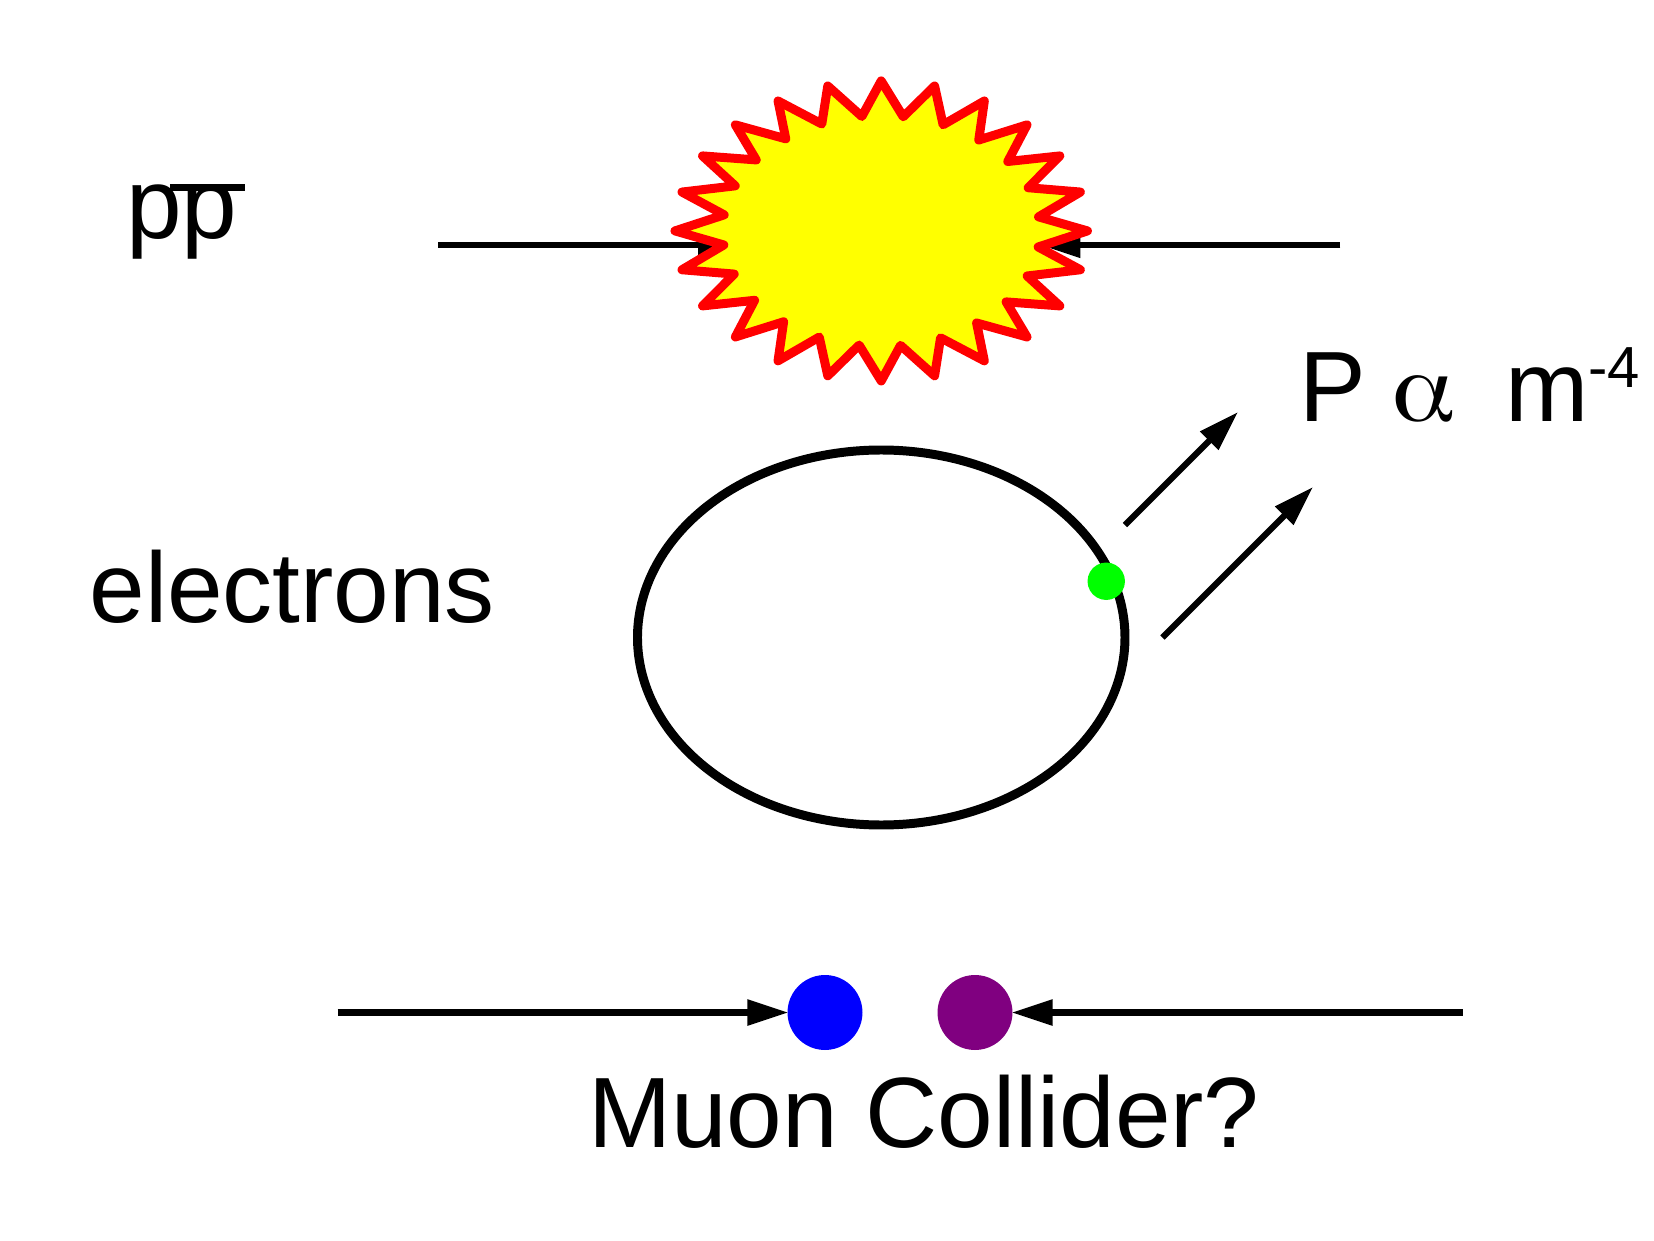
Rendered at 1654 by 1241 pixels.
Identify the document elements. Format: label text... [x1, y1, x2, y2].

text_box [787, 975, 863, 1050]
text_box P a m-4 [1284, 323, 1632, 488]
text_box [674, 80, 1088, 381]
text_box pp [111, 140, 253, 304]
text_box [1087, 562, 1126, 601]
text_box electrons [75, 525, 510, 689]
text_box Muon Collider? [573, 1050, 1276, 1214]
text_box [937, 975, 1013, 1050]
